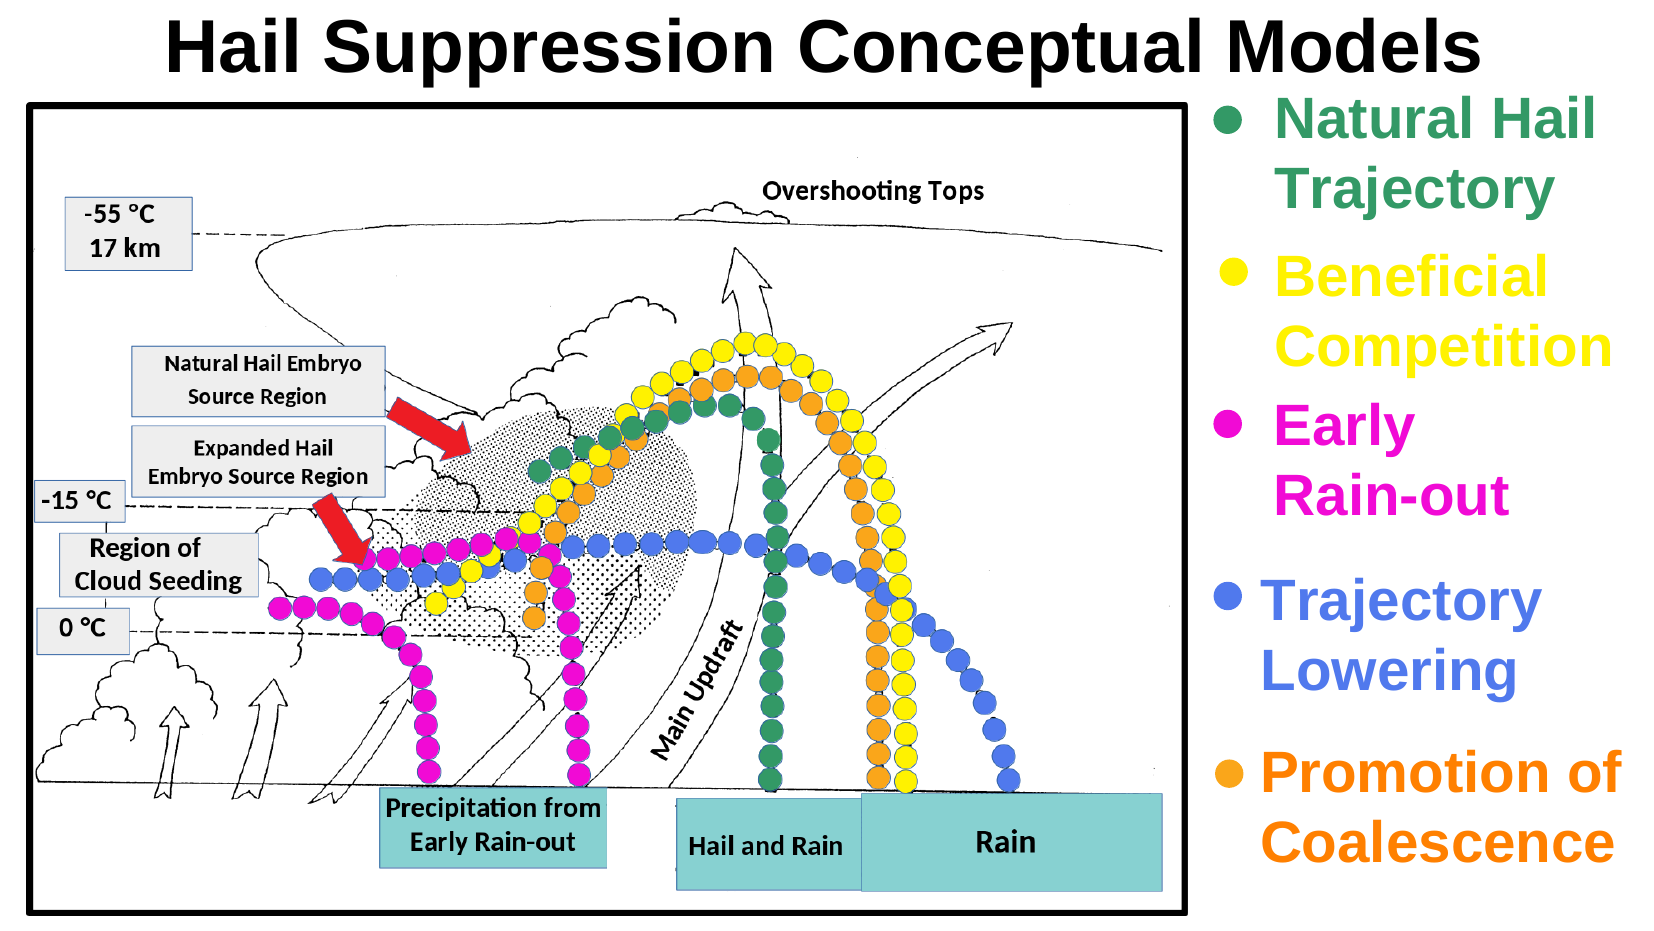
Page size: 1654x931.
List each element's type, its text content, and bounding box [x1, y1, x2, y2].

text_box [1213, 409, 1242, 439]
text_box Trajectory Lowering [1246, 555, 1654, 726]
title Hail Suppression Conceptual Models [0, 0, 1651, 97]
picture [26, 102, 1188, 916]
text_box Natural Hail Trajectory [1259, 73, 1654, 230]
text_box [1213, 581, 1242, 611]
text_box [1213, 105, 1242, 134]
text_box Beneficial Competition [1259, 230, 1654, 386]
text_box Promotion of Coalescence [1245, 726, 1654, 895]
text_box [1215, 759, 1244, 788]
text_box Early Rain-out [1259, 379, 1560, 535]
text_box [1219, 257, 1248, 286]
